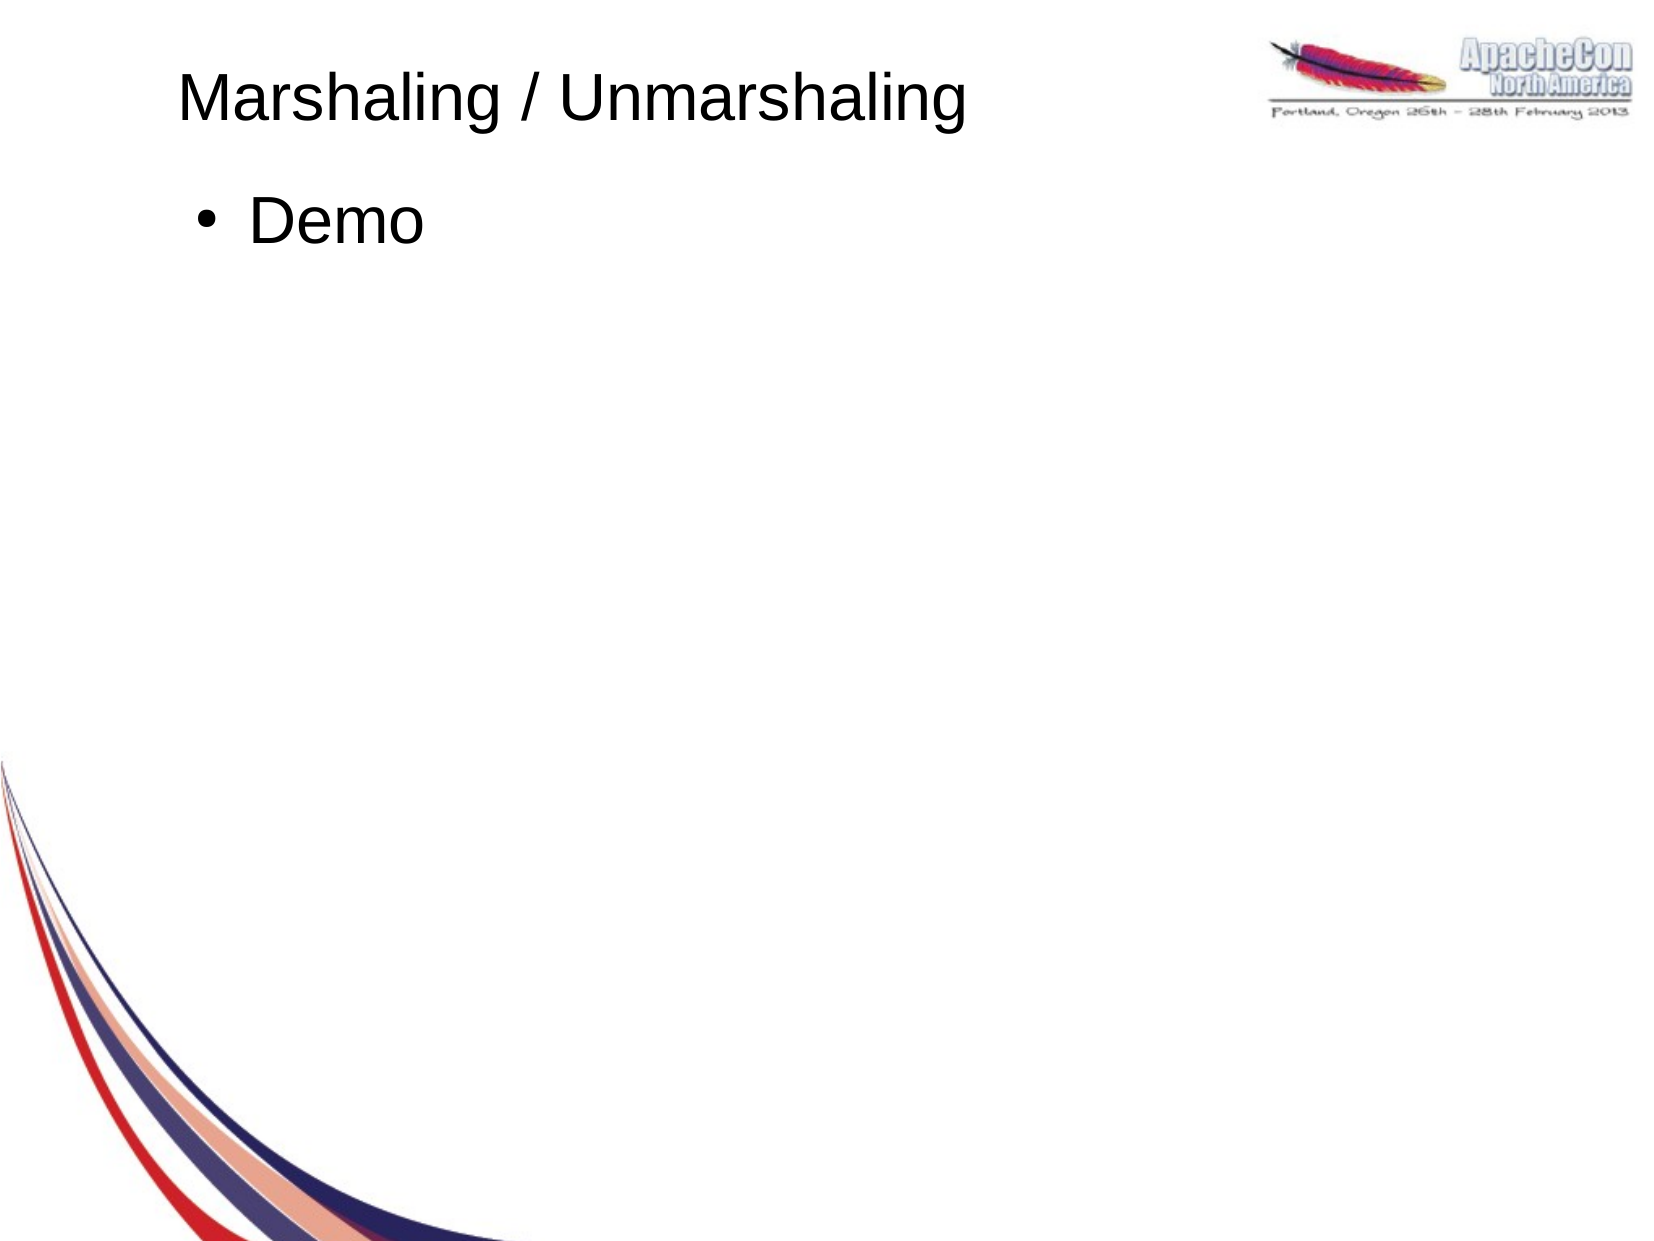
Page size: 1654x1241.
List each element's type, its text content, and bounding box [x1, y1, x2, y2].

list Demo [177, 183, 1626, 1002]
picture [0, 0, 1654, 1241]
title Marshaling / Unmarshaling [177, 41, 1536, 154]
